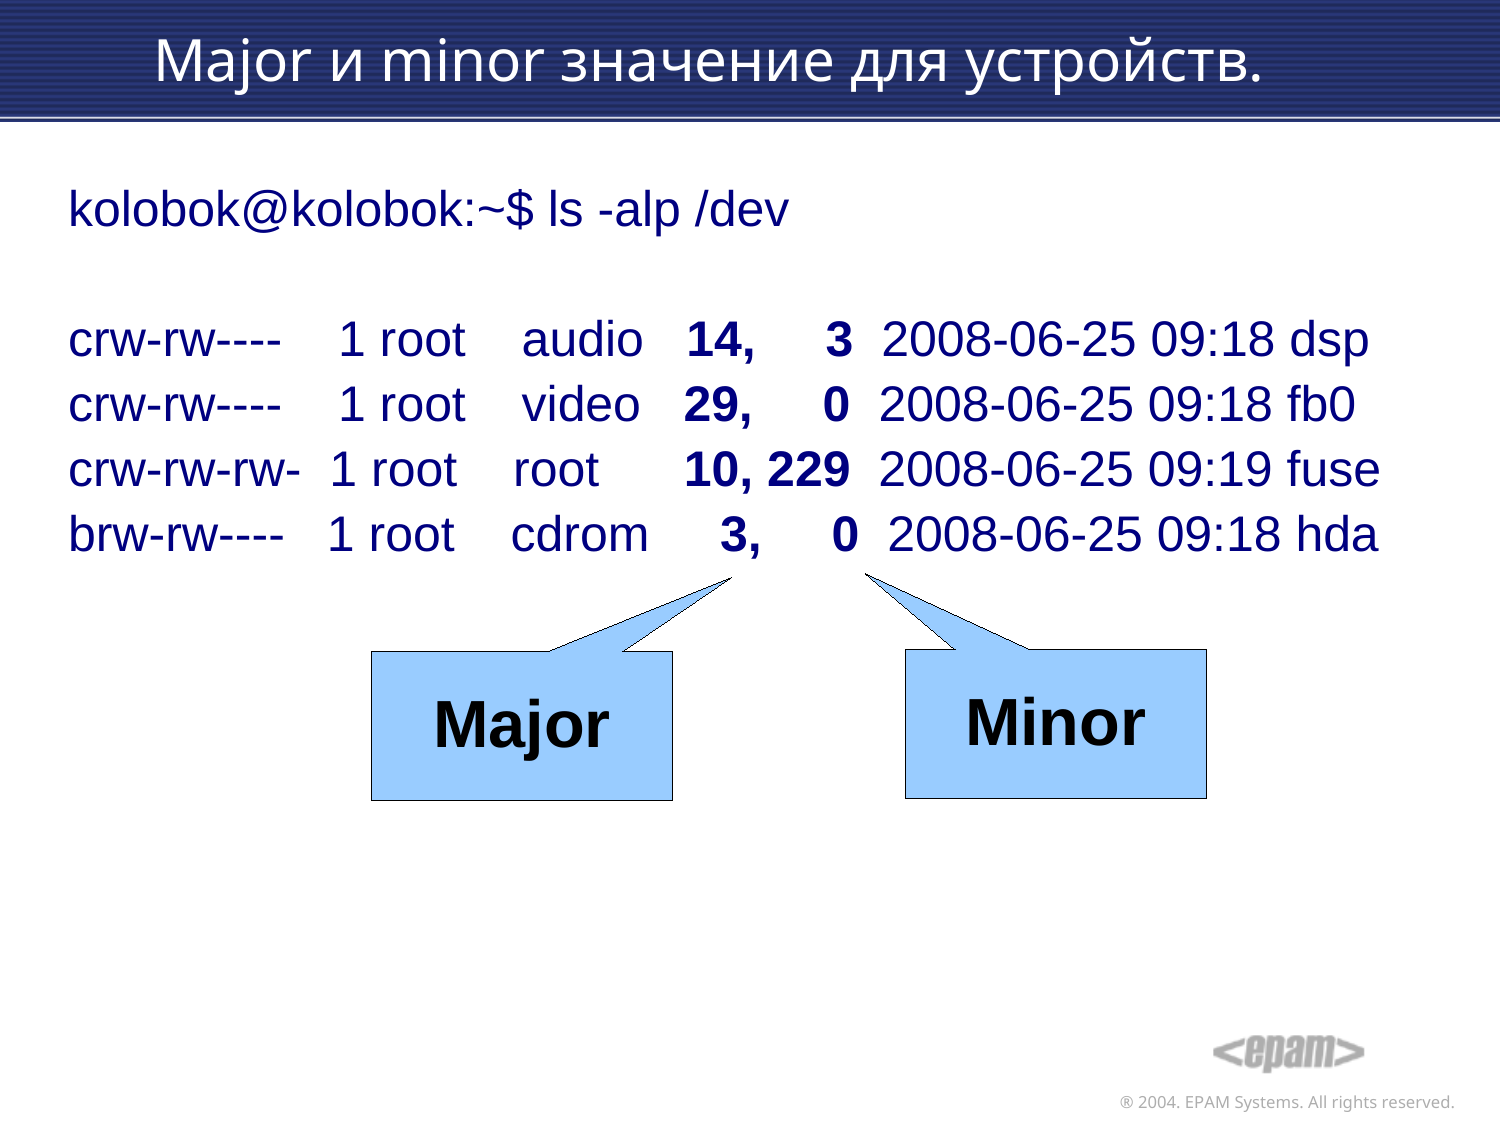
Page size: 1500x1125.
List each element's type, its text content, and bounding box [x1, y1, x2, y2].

title Major и minor значение для устройств. [138, 16, 1370, 100]
text_box Major [371, 577, 732, 801]
list kolobok@kolobok:~$ ls -alp /dev crw-rw---- 1 root audio 14, 3 2008-06-25 09:18 dsp crw-rw---- 1 root video 29, 0 2008-06-25 09:18 fb0 crw-rw-rw- 1 root root 10, 229 2008-06-25 09:19 fuse brw-rw---- 1 root cdrom 3, 0 2008-06-25 09:18 hda [53, 174, 1449, 976]
picture [1212, 1034, 1366, 1075]
text_box Minor [865, 573, 1207, 799]
